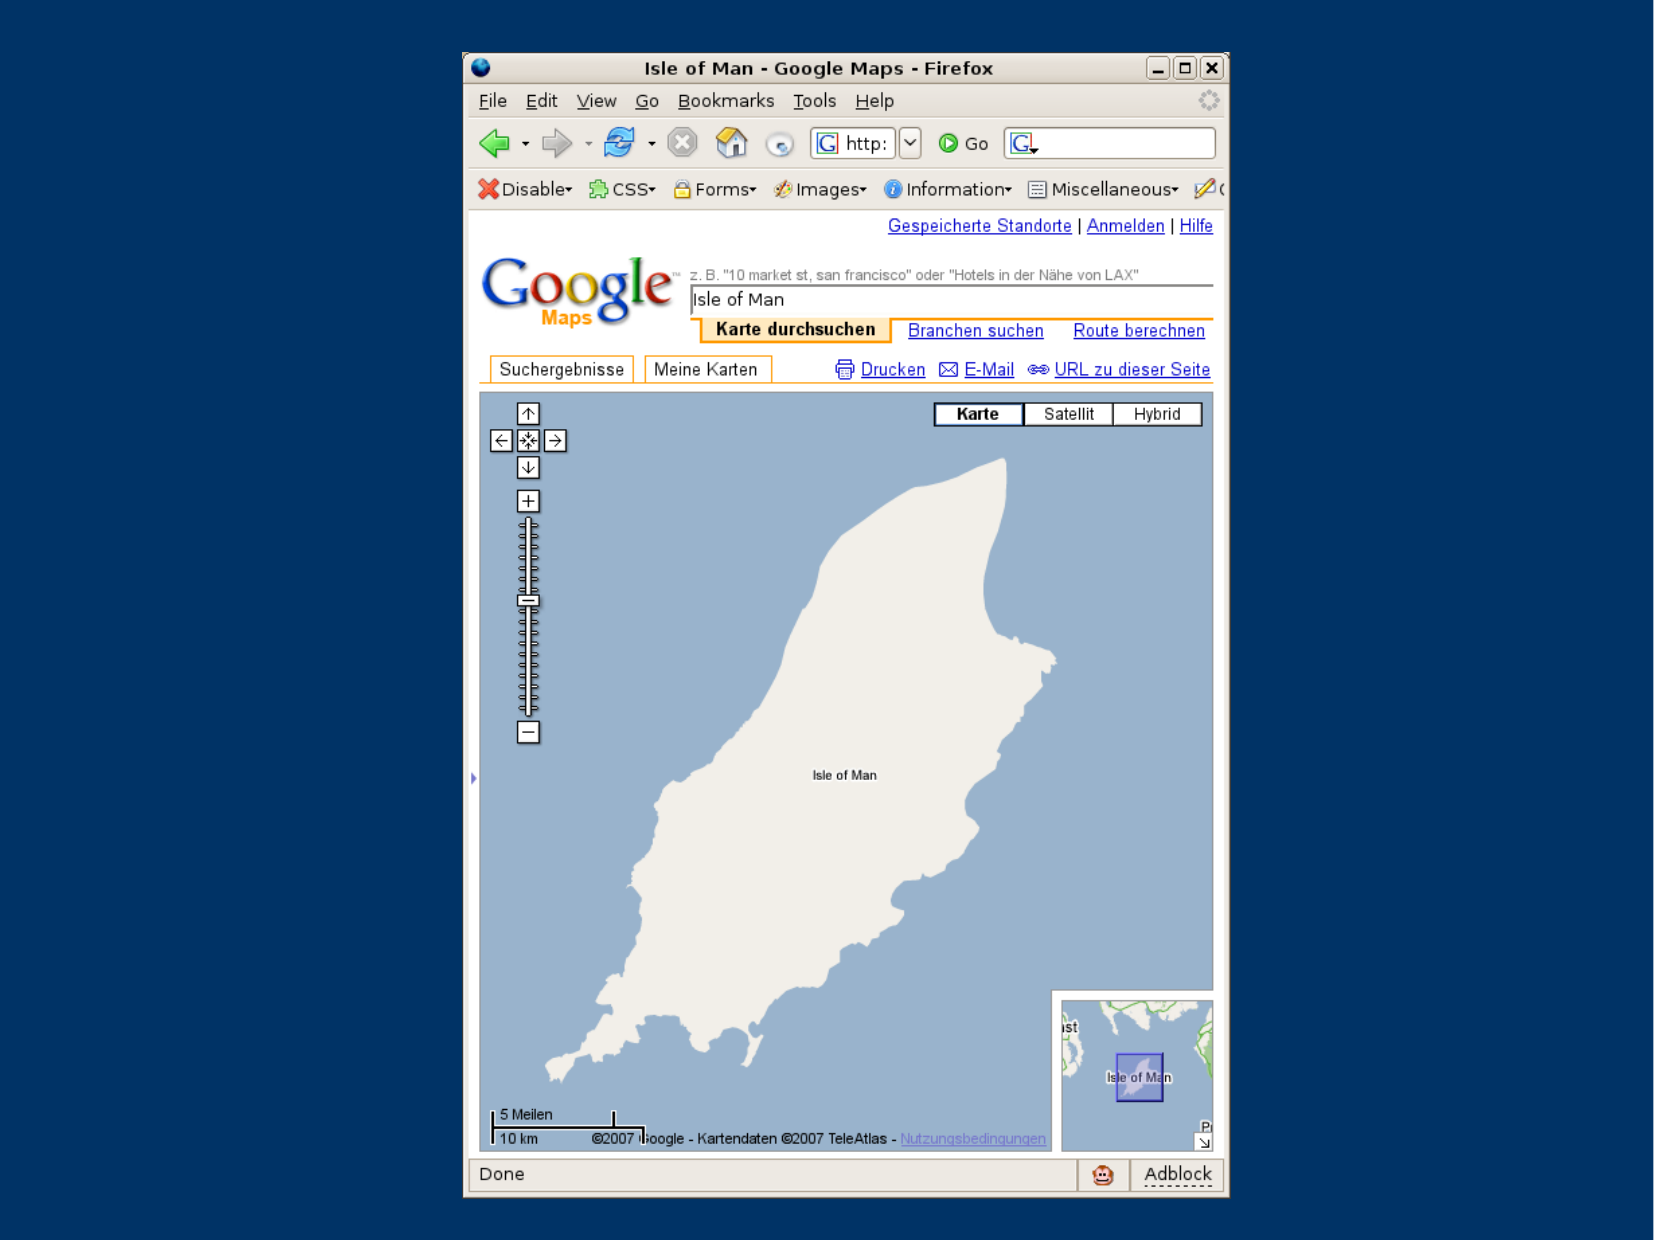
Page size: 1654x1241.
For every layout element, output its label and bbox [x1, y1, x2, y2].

picture [462, 52, 1231, 1199]
